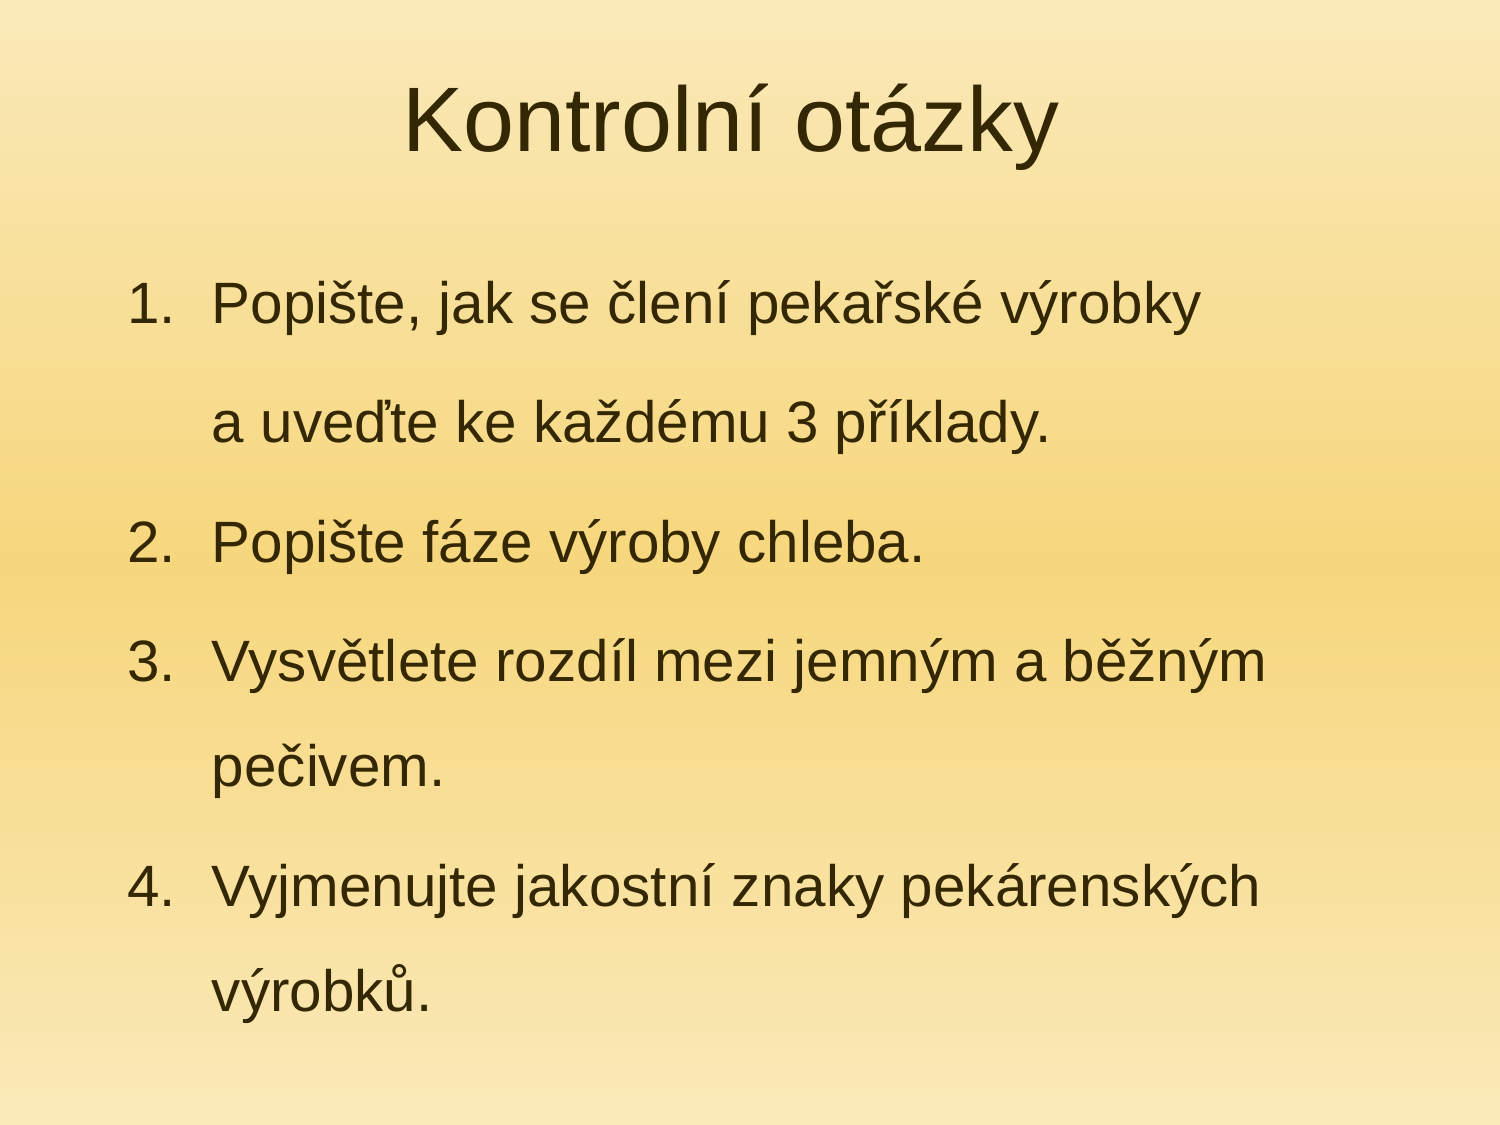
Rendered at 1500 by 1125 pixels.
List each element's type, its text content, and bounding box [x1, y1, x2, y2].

list Popište, jak se člení pekařské výrobky a uveďte ke každému 3 příklady. 2. Popište fáze výroby chleba. 3. Vysvětlete rozdíl mezi jemným a běžným pečivem. 4. Vyjmenujte jakostní znaky pekárenských výrobků. [112, 222, 1388, 1125]
title Kontrolní otázky [93, 46, 1369, 183]
